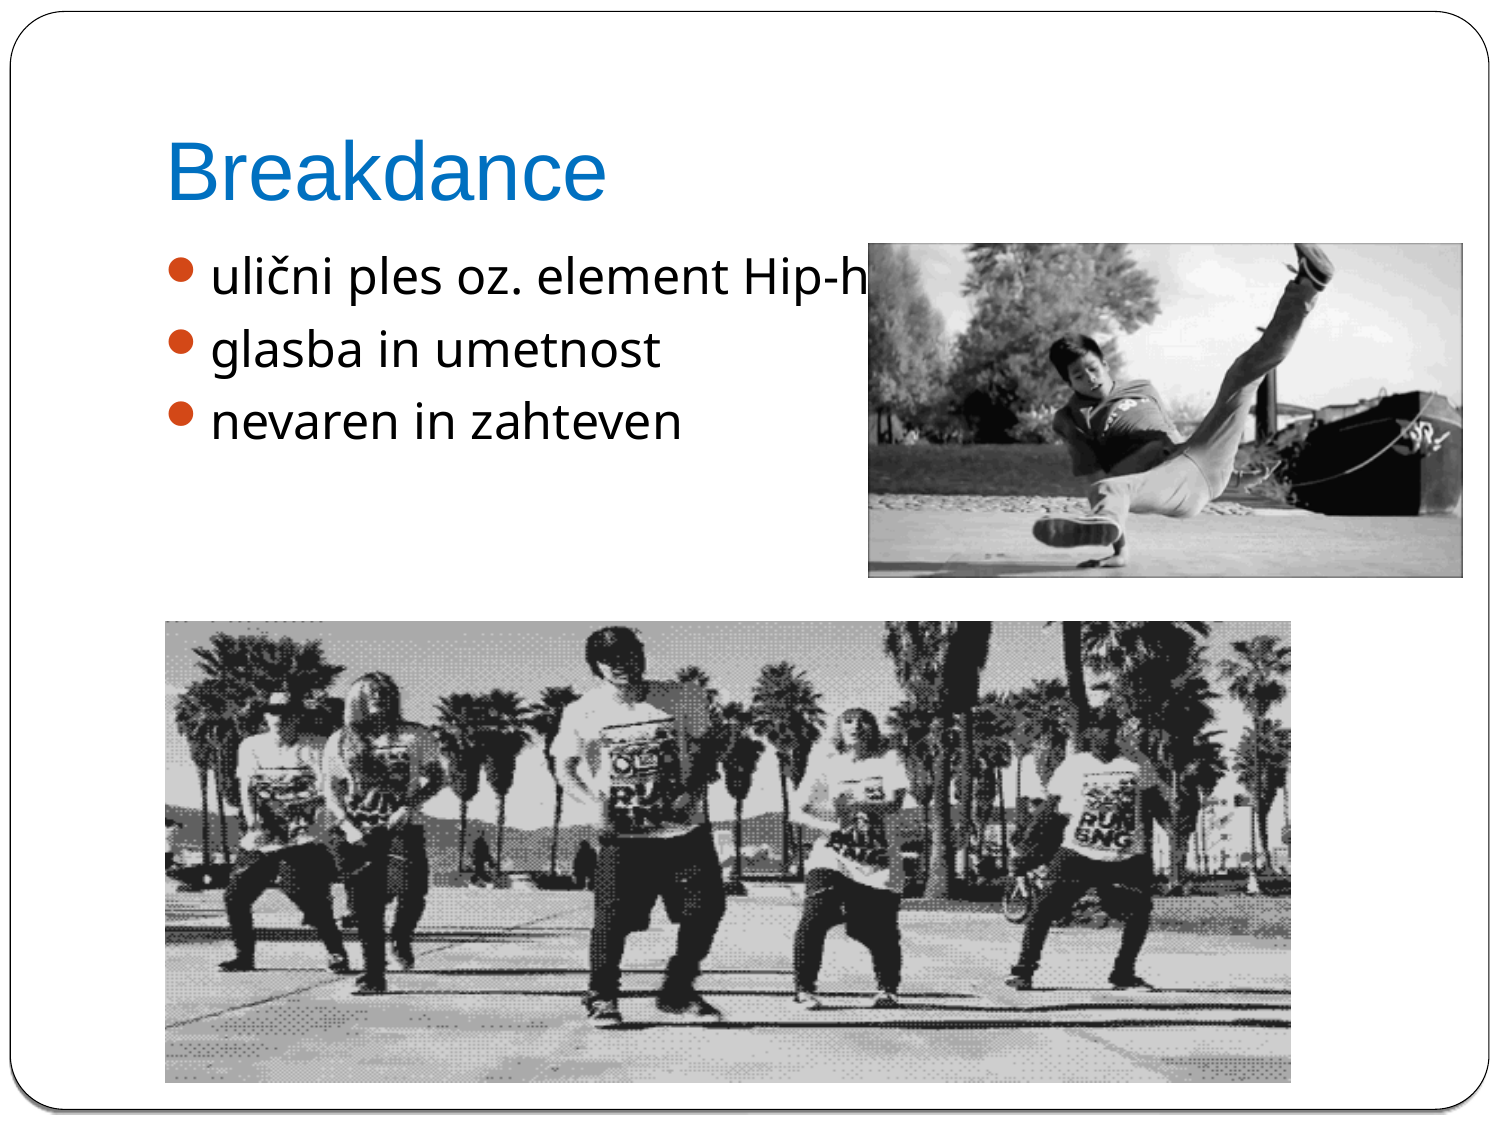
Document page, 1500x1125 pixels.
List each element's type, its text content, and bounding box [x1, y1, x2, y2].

picture [868, 243, 1463, 579]
title Breakdance [150, 45, 1425, 233]
picture [165, 621, 1291, 1083]
list ulični ples oz. element Hip-hopa glasba in umetnost nevaren in zahteven [150, 237, 1425, 988]
